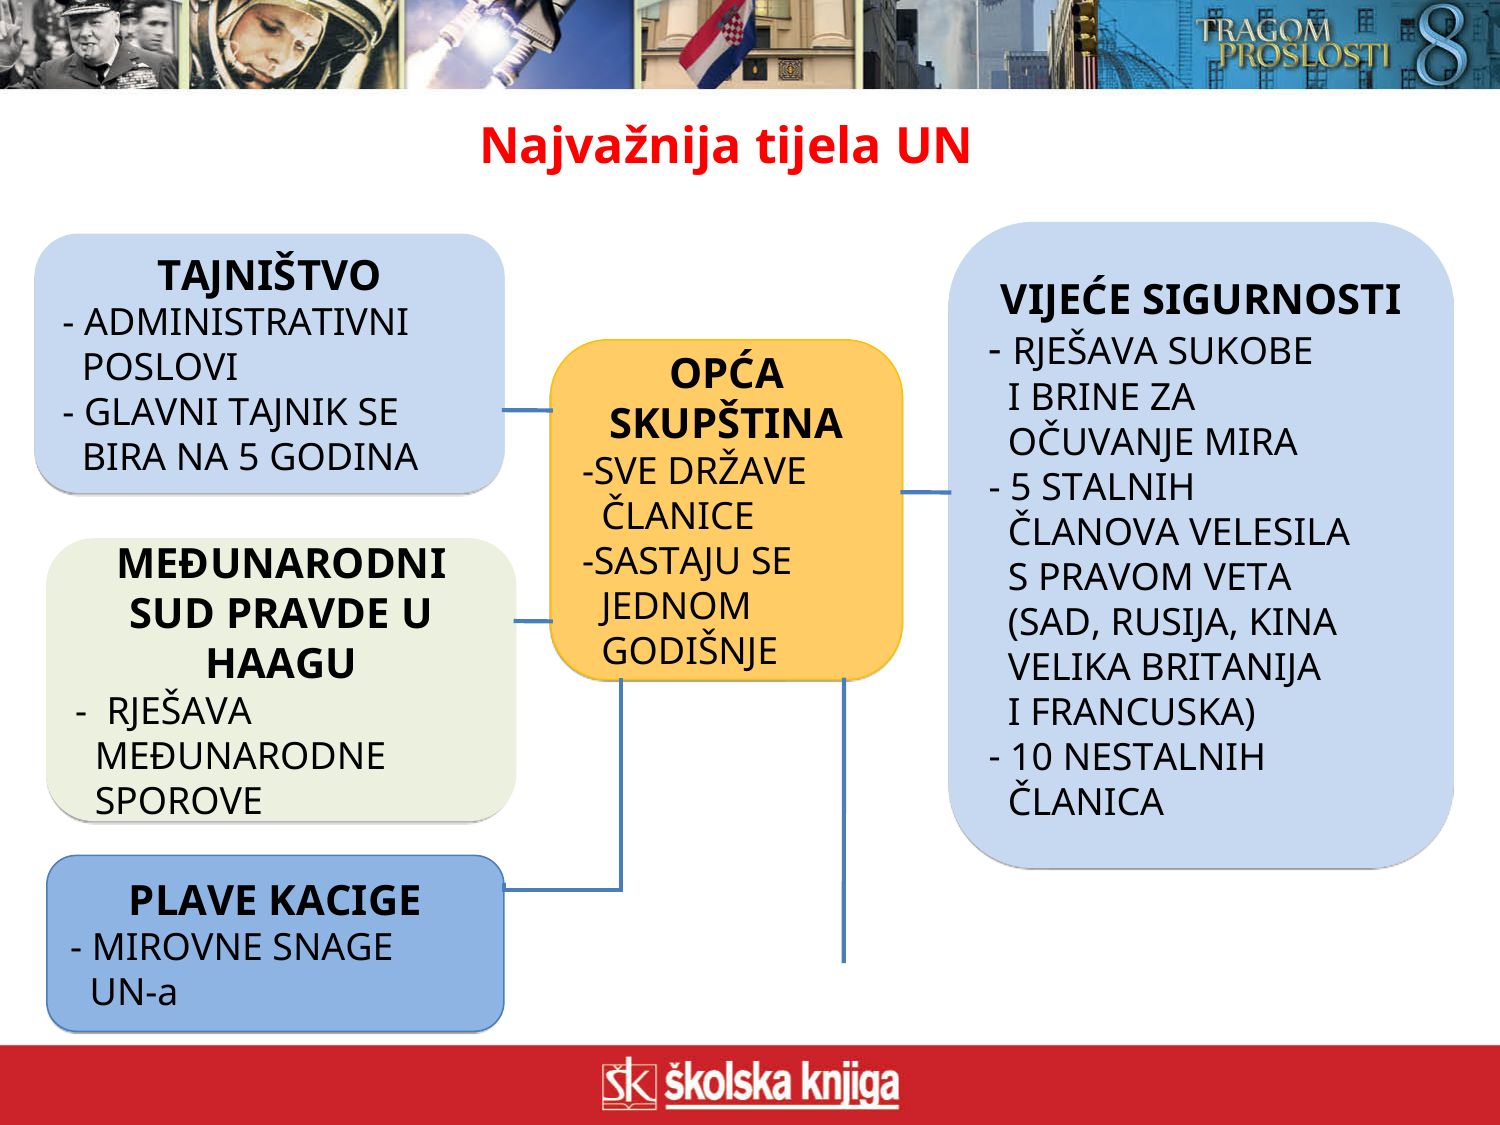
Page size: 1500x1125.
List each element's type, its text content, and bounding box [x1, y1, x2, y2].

picture [0, 0, 1500, 1125]
text_box VIJEĆE SIGURNOSTI RJEŠAVA SUKOBE I BRINE ZA OČUVANJE MIRA - 5 STALNIH ČLANOVA VELESILA S PRAVOM VETA (SAD, RUSIJA, KINA VELIKA BRITANIJA I FRANCUSKA) 10 NESTALNIH ČLANICA [949, 222, 1454, 868]
text_box PLAVE KACIGE MIROVNE SNAGE UN-a [46, 855, 504, 1032]
text_box MEĐUNARODNI SUD PRAVDE U HAAGU RJEŠAVA MEĐUNARODNE SPOROVE [46, 538, 516, 821]
text_box Najvažnija tijela UN [234, 105, 1219, 181]
text_box OPĆA SKUPŠTINA SVE DRŽAVE ČLANICE SASTAJU SE JEDNOM GODIŠNJE [550, 339, 903, 680]
text_box TAJNIŠTVO - ADMINISTRATIVNI POSLOVI GLAVNI TAJNIK SE BIRA NA 5 GODINA [35, 234, 504, 493]
